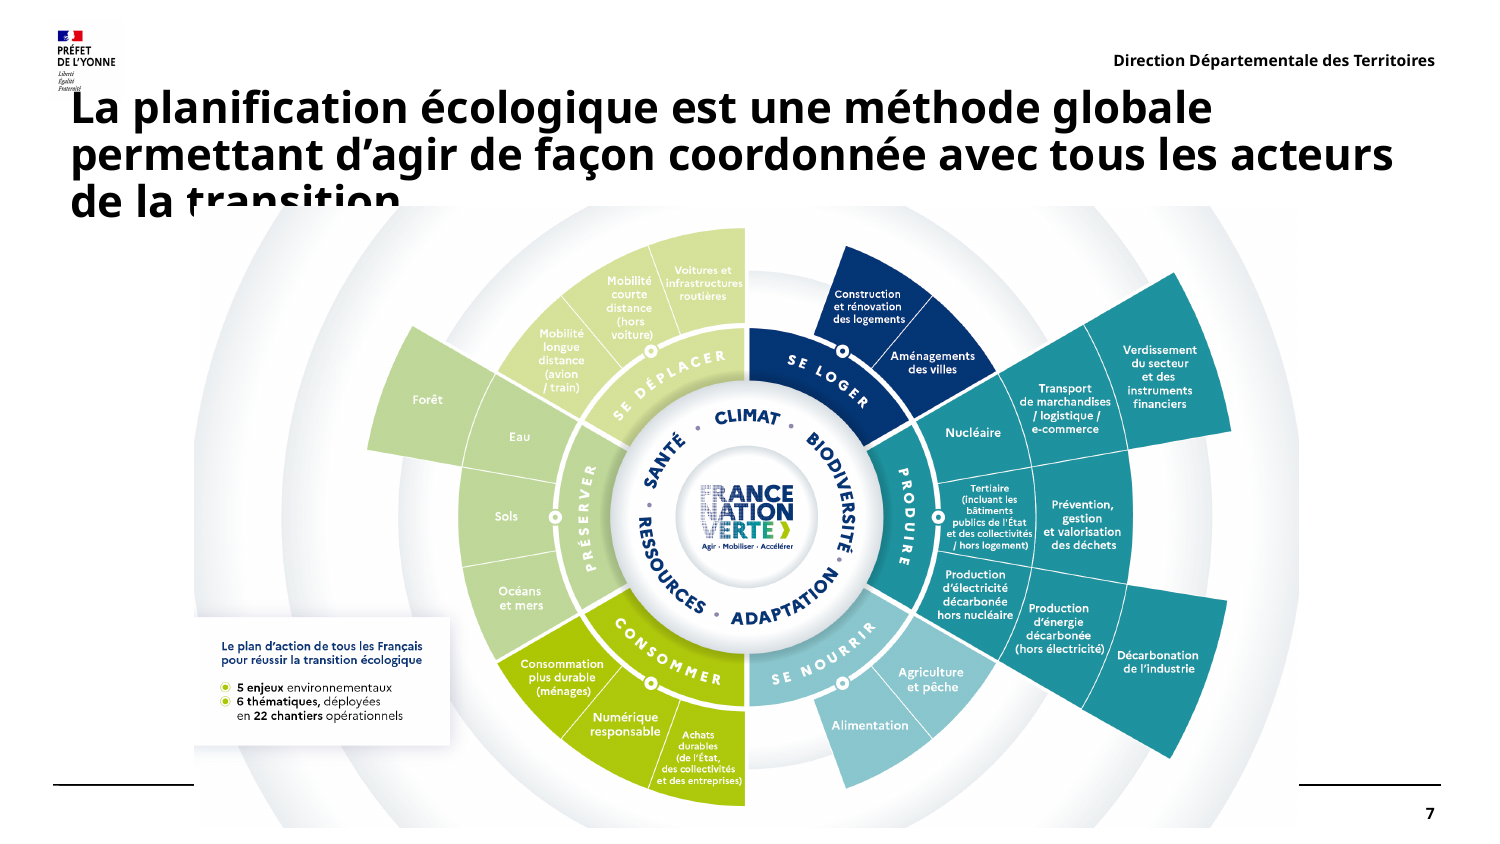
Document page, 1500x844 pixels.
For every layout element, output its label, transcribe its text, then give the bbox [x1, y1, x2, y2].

picture [194, 206, 1299, 828]
title La planification écologique est une méthode globale permettant d’agir de façon coordonnée avec tous les acteurs de la transition [53, 112, 1474, 201]
picture [49, 20, 124, 101]
